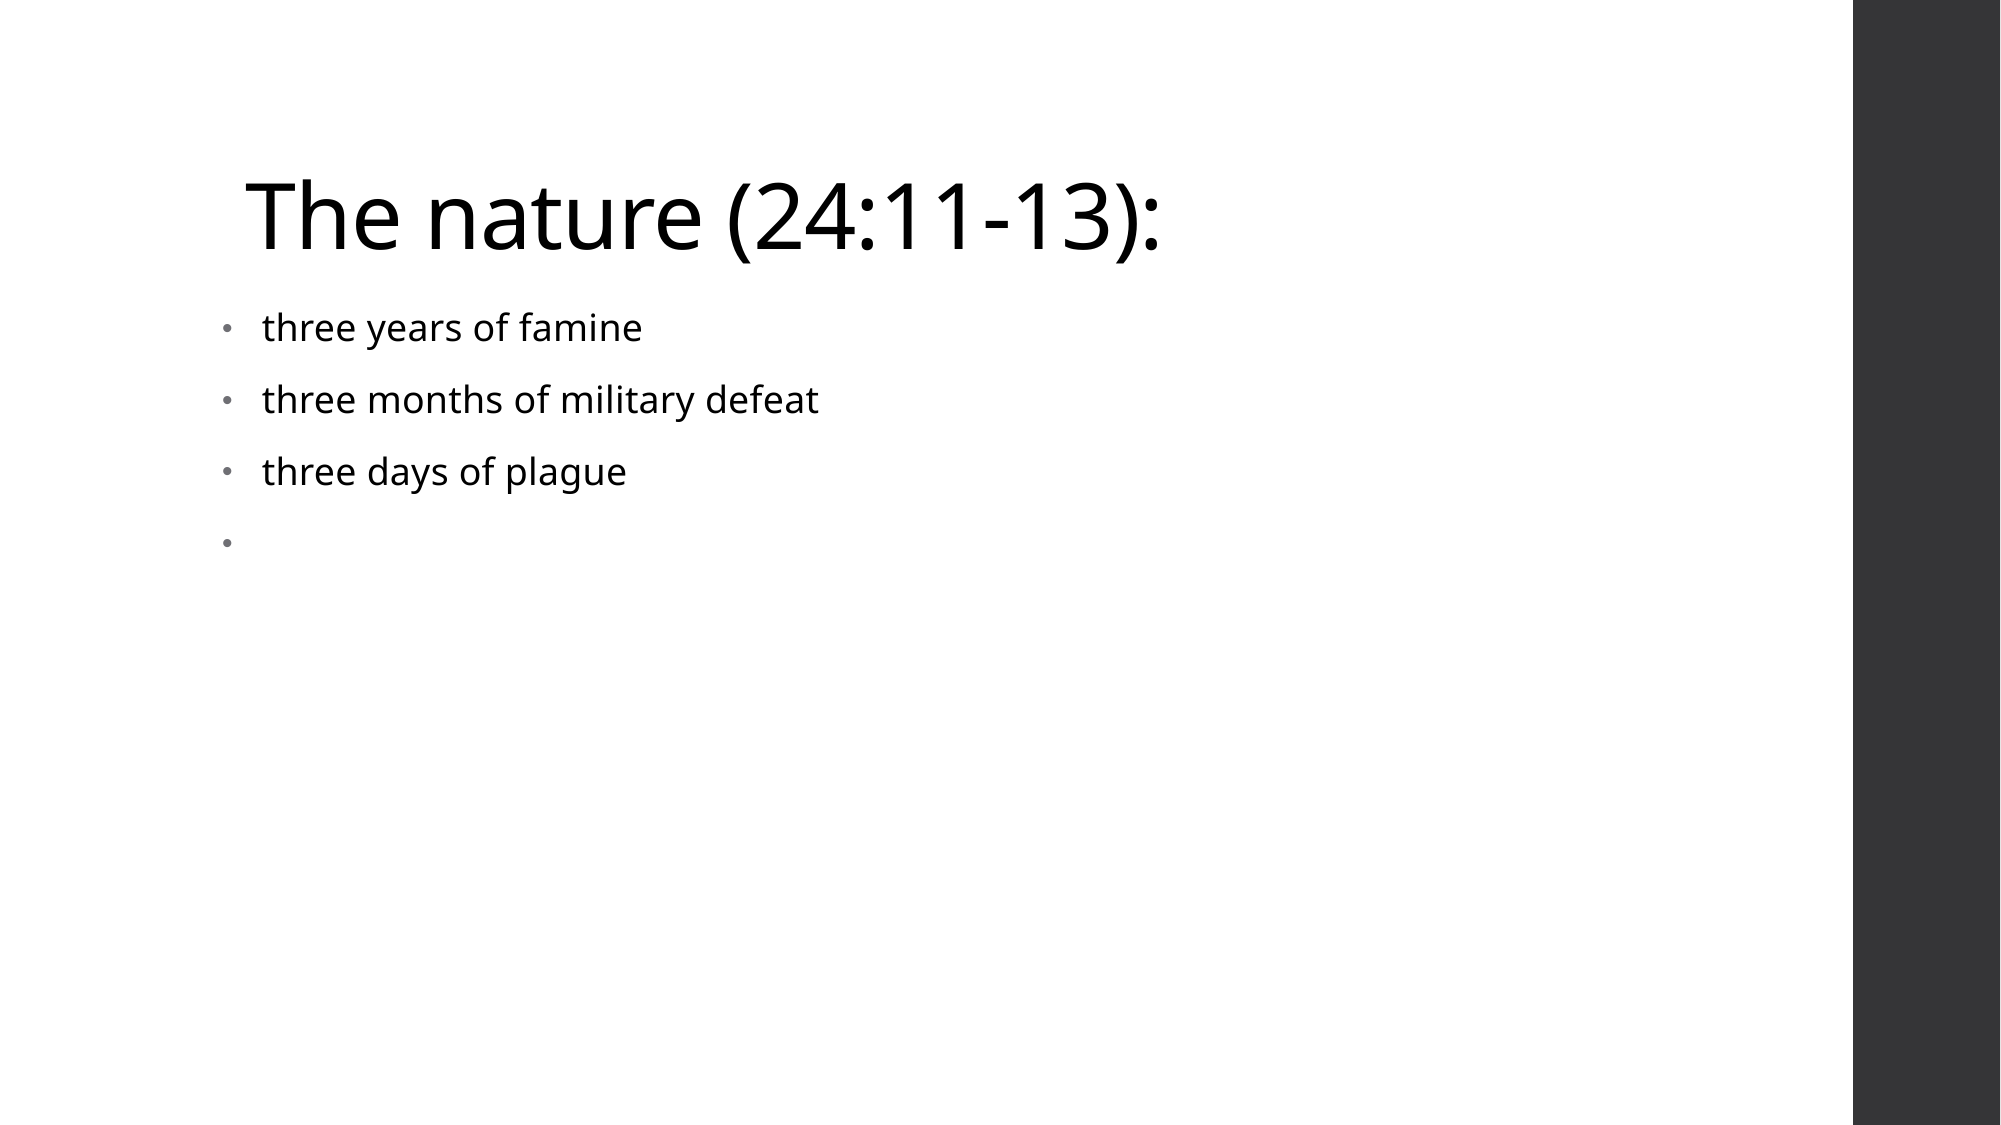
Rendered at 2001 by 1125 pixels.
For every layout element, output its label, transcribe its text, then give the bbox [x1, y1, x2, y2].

title The nature (24:11-13): [206, 60, 1797, 278]
list three years of famine three months of military defeat three days of plague [206, 299, 1617, 1014]
